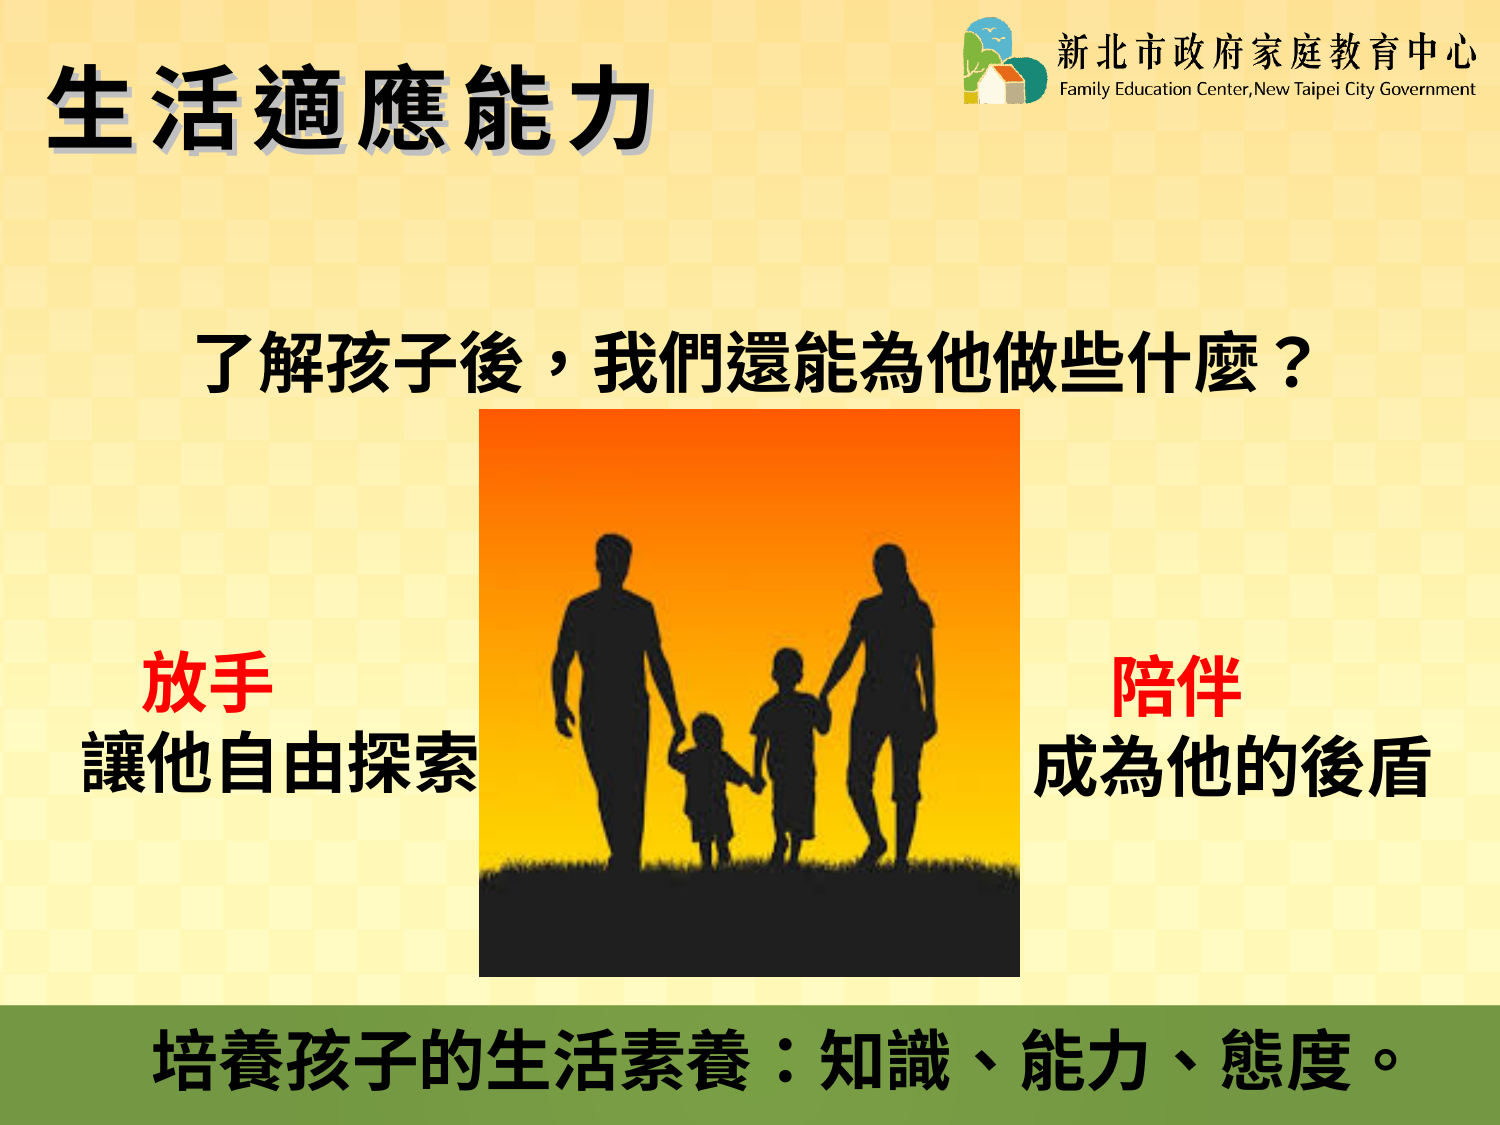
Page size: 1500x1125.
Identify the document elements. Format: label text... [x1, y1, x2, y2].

text_box 了解孩子後，我們還能為他做些什麼？ [176, 313, 1453, 410]
text_box 放手 讓他自由探索 [64, 633, 479, 811]
text_box 生活適應能力 [29, 43, 691, 170]
picture [479, 409, 1020, 977]
text_box 陪伴 成為他的後盾 [1020, 638, 1449, 813]
text_box 培養孩子的生活素養：知識、能力、態度。 [137, 1011, 1435, 1106]
